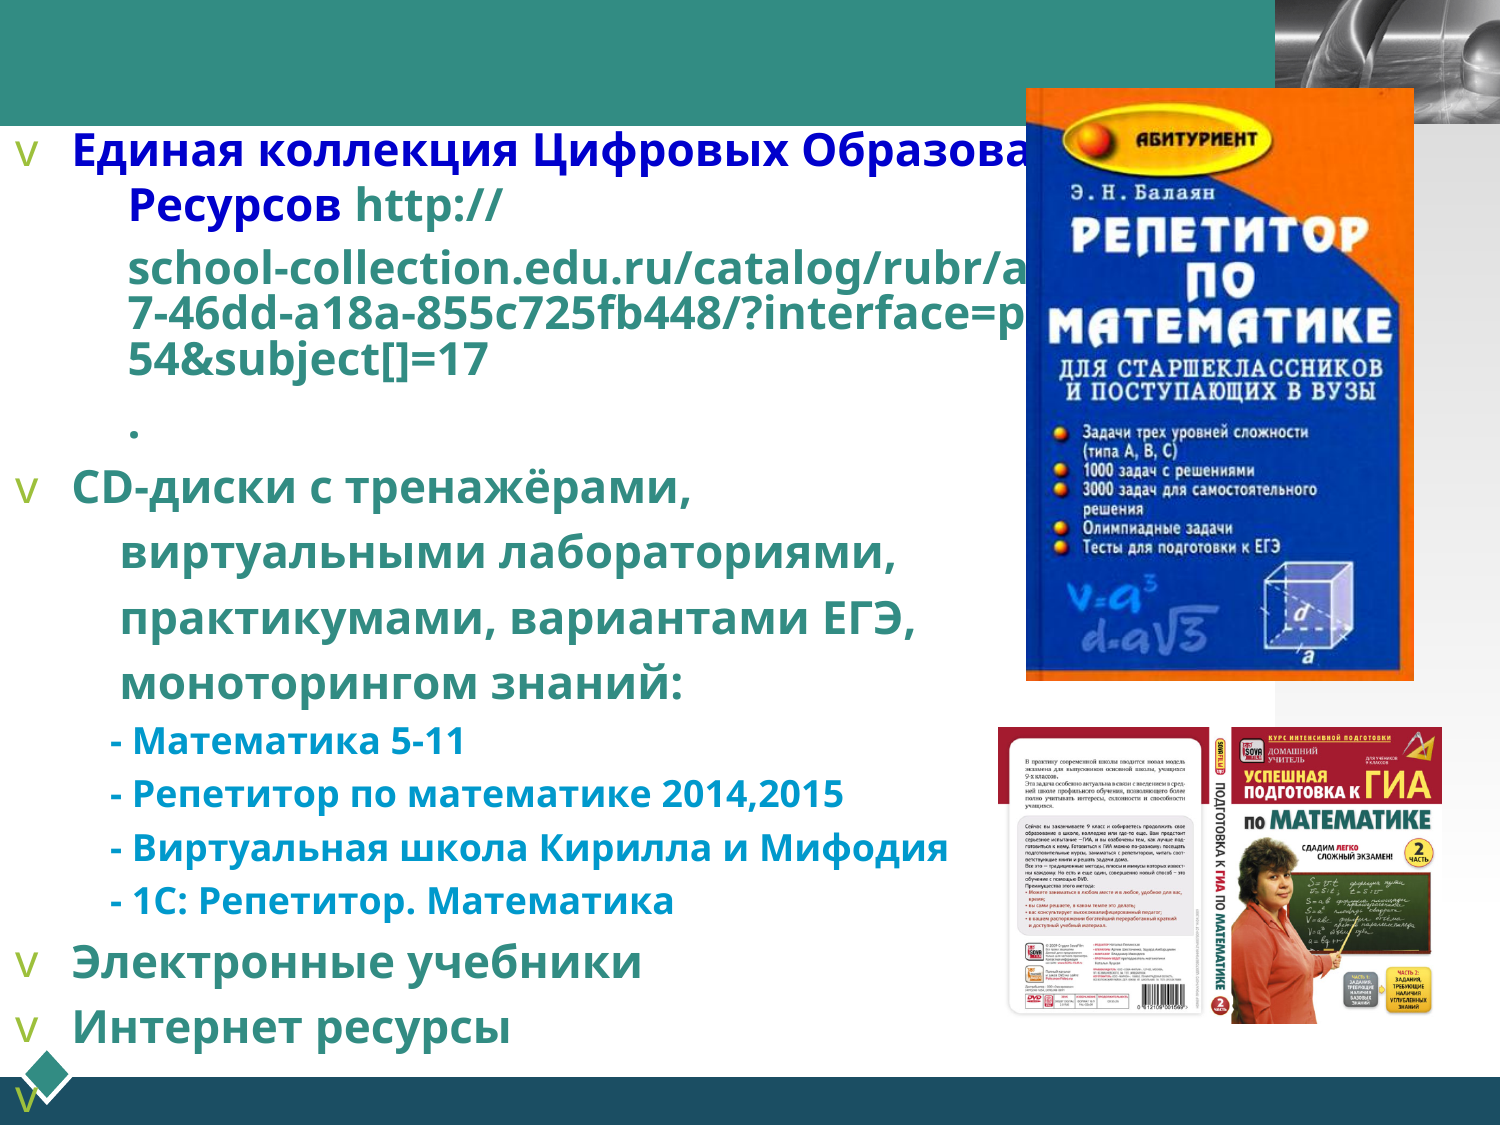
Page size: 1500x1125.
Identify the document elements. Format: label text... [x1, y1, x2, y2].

picture [998, 727, 1442, 1024]
title Использование Цифровых образовательных ресурсов при подготовке к ЕГЭ [70, 35, 1421, 140]
list Единая коллекция Цифровых Образовательных Ресурсов http://school-collection.edu.ru/catalog/rubr/a87d6303-ae07-46dd-a18a-855c725fb448/?interface=pupil&class[]=54&subject[]=17. СD-диски с тренажёрами, виртуальными лабораториями, практикумами, вариантами ЕГЭ, моноторингом знаний: - Математика 5-11 - Репетитор по математике 2014,2015 - Виртуальная школа Кирилла и Мифодия - 1С: Репетитор. Математика Электронные учебники Интернет ресурсы [0, 113, 1351, 975]
picture [1026, 88, 1414, 681]
